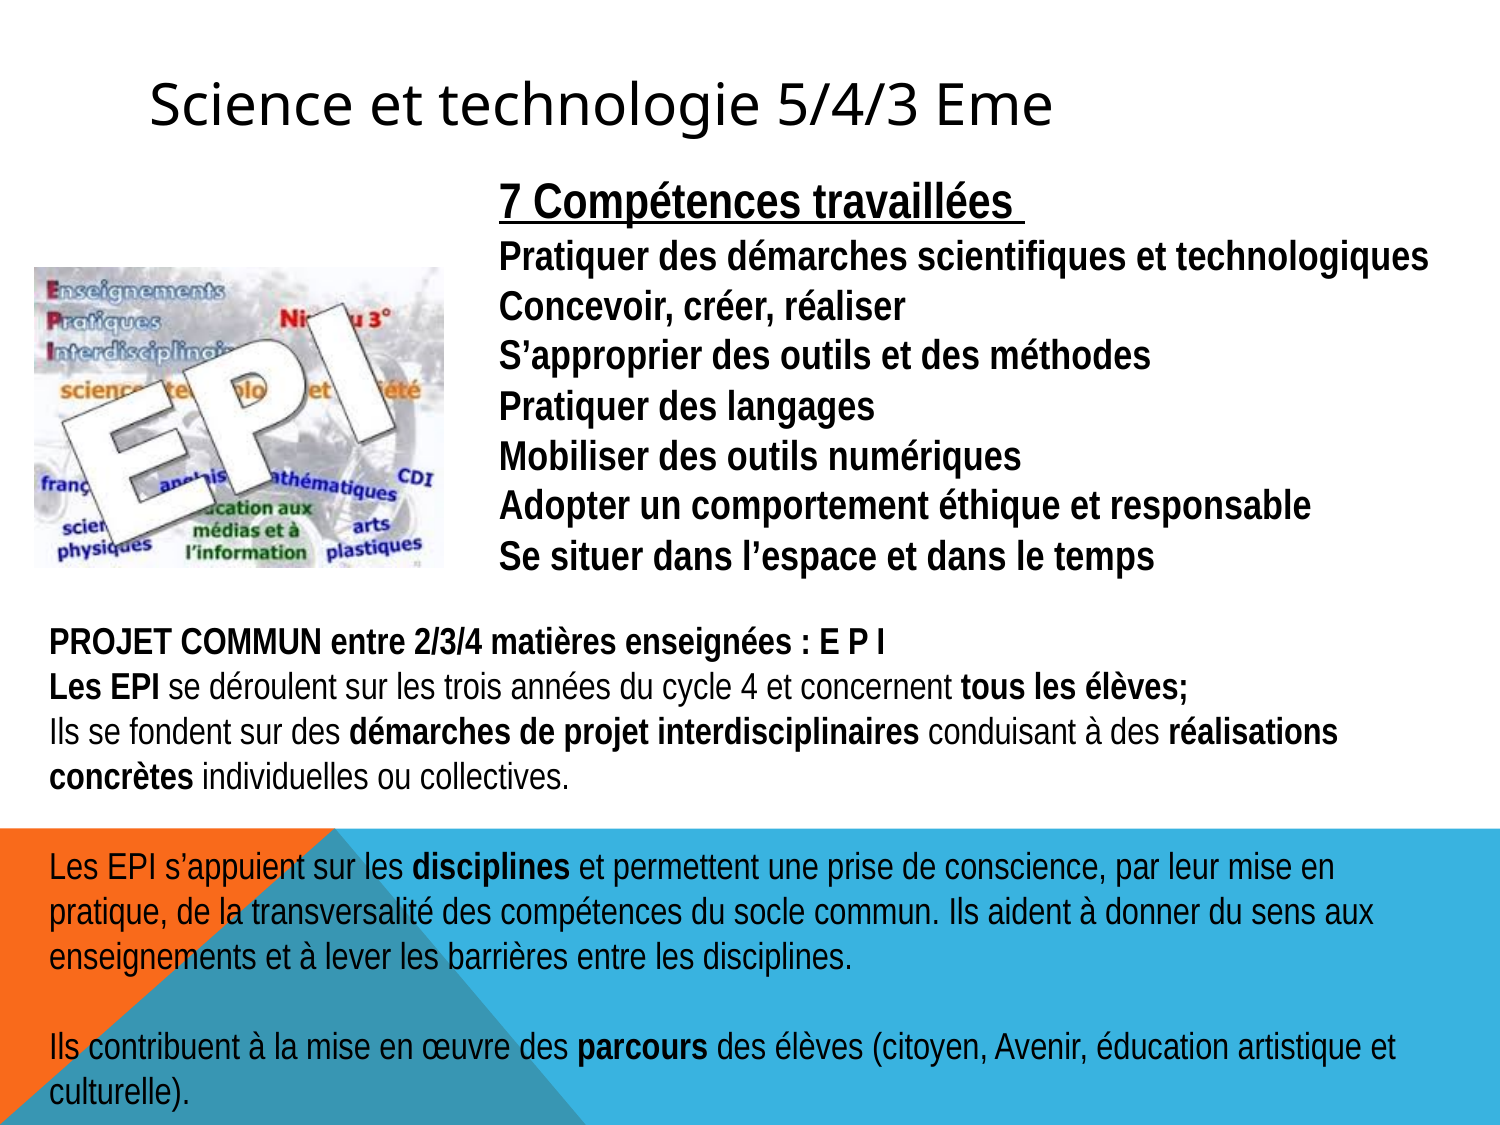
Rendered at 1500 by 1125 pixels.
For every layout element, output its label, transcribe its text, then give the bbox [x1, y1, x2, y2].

picture [34, 267, 444, 568]
text_box PROJET COMMUN entre 2/3/4 matières enseignées : E P I Les EPI se déroulent sur les trois années du cycle 4 et concernent tous les élèves; Ils se fondent sur des démarches de projet interdisciplinaires conduisant à des réalisations concrètes individuelles ou collectives. Les EPI s’appuient sur les disciplines et permettent une prise de conscience, par leur mise en pratique, de la transversalité des compétences du socle commun. Ils aident à donner du sens aux enseignements et à lever les barrières entre les disciplines. Ils contribuent à la mise en œuvre des parcours des élèves (citoyen, Avenir, éducation artistique et culturelle). [34, 609, 1458, 1120]
text_box 7 Compétences travaillées Pratiquer des démarches scientifiques et technologiques Concevoir, créer, réaliser S’approprier des outils et des méthodes Pratiquer des langages Mobiliser des outils numériques Adopter un comportement éthique et responsable Se situer dans l’espace et dans le temps [484, 160, 1471, 586]
title Science et technologie 5/4/3 Eme [135, 60, 1369, 150]
